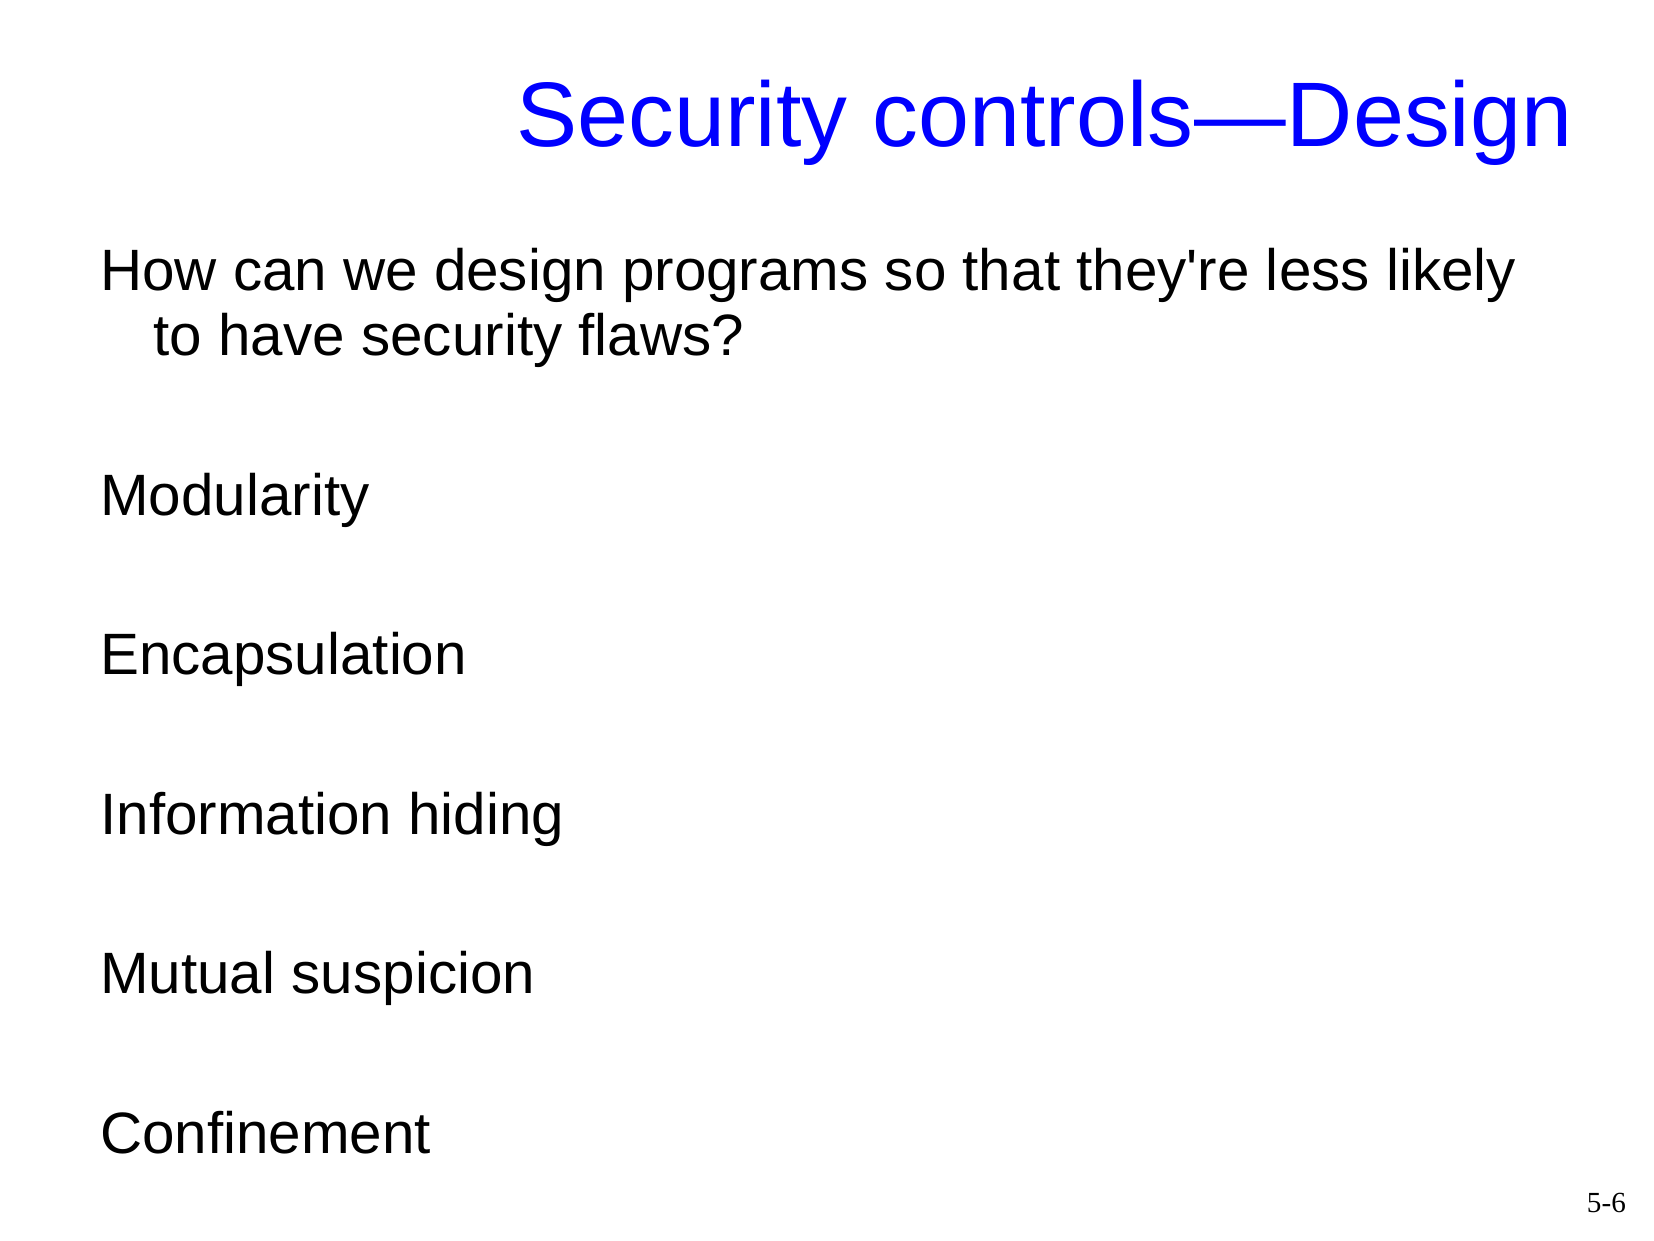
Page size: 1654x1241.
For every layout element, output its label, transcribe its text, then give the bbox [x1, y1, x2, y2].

title Security controls—Design [84, 18, 1573, 211]
list How can we design programs so that they're less likely to have security flaws? Modularity Encapsulation Information hiding Mutual suspicion Confinement [82, 237, 1571, 1166]
